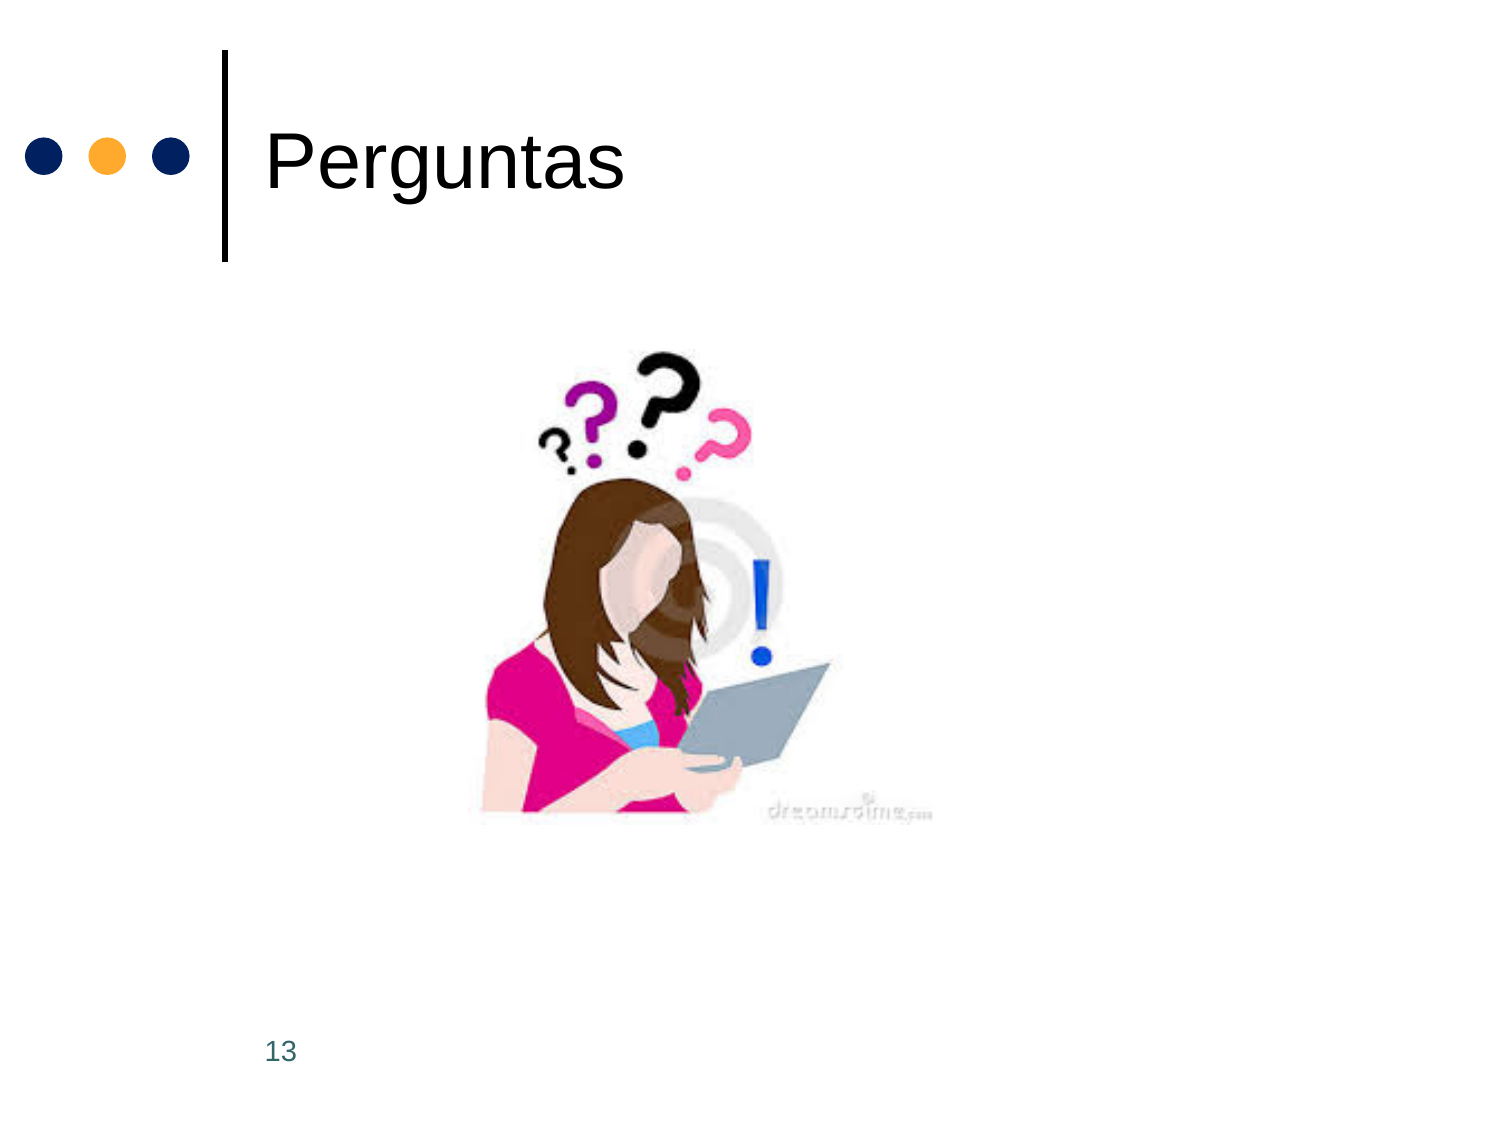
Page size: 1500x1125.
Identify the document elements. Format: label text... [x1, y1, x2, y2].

list [389, 249, 951, 934]
title Perguntas [249, 23, 1401, 290]
text_box <número> [249, 1025, 463, 1101]
